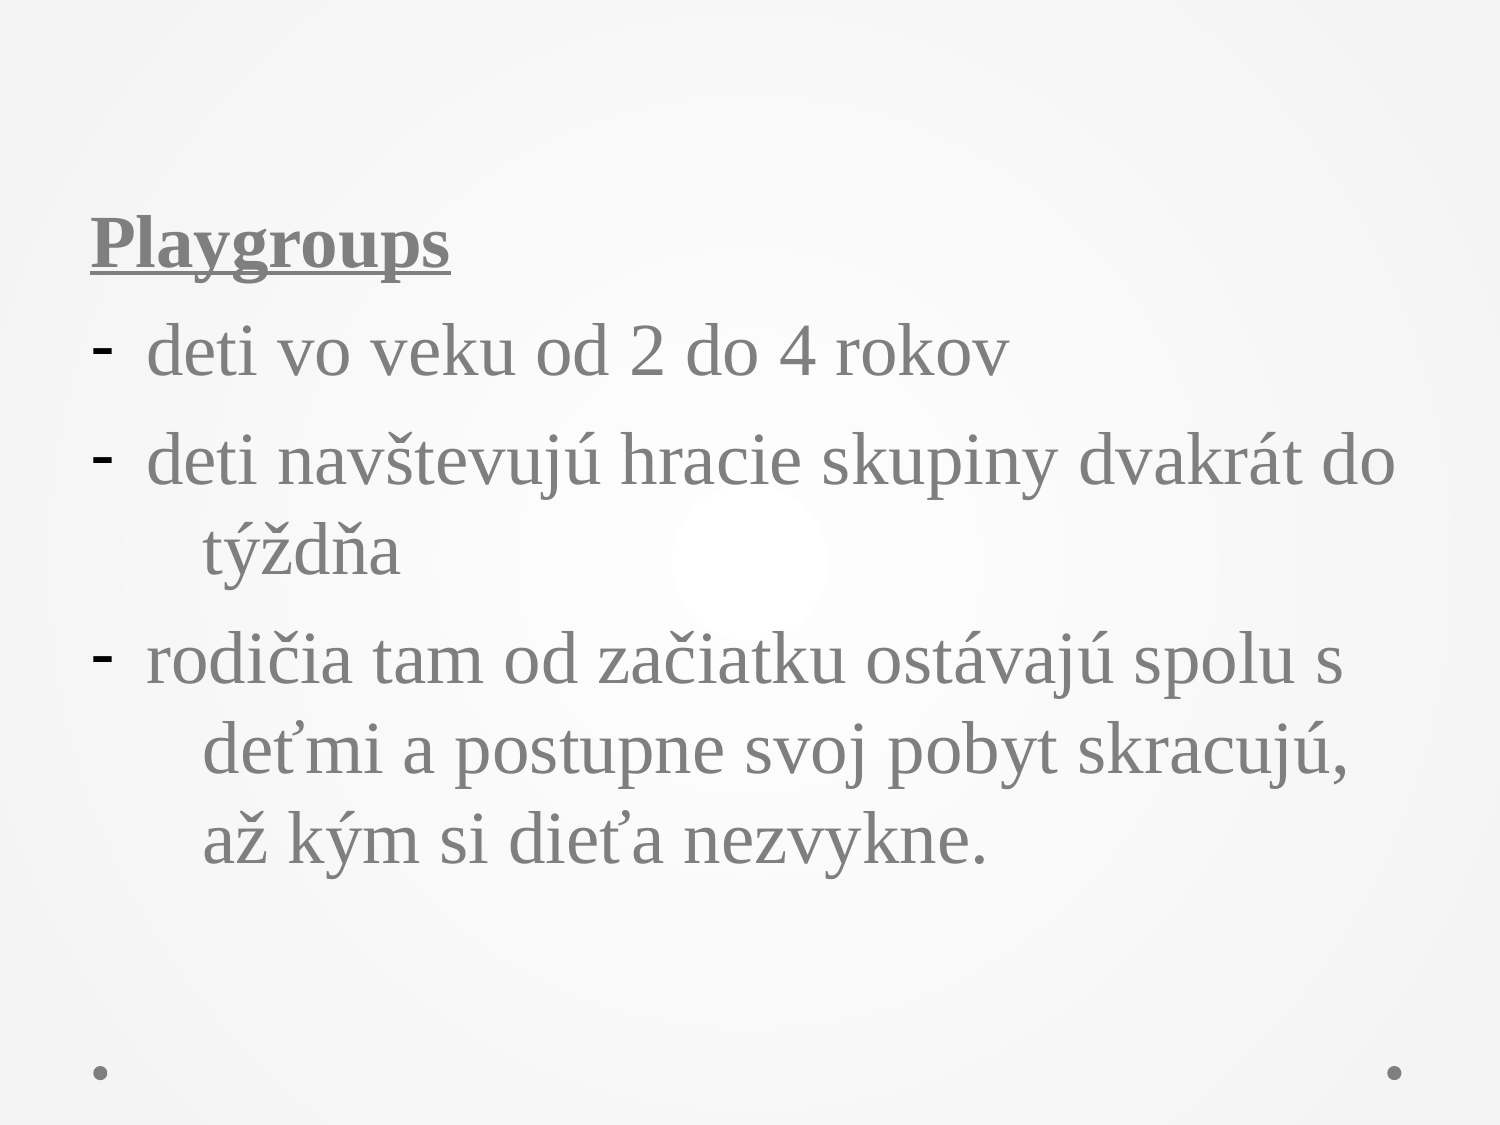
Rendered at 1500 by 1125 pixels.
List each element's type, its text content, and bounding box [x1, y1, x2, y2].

list Playgroups deti vo veku od 2 do 4 rokov deti navštevujú hracie skupiny dvakrát do týždňa rodičia tam od začiatku ostávajú spolu s deťmi a postupne svoj pobyt skracujú, až kým si dieťa nezvykne. [75, 184, 1426, 1005]
